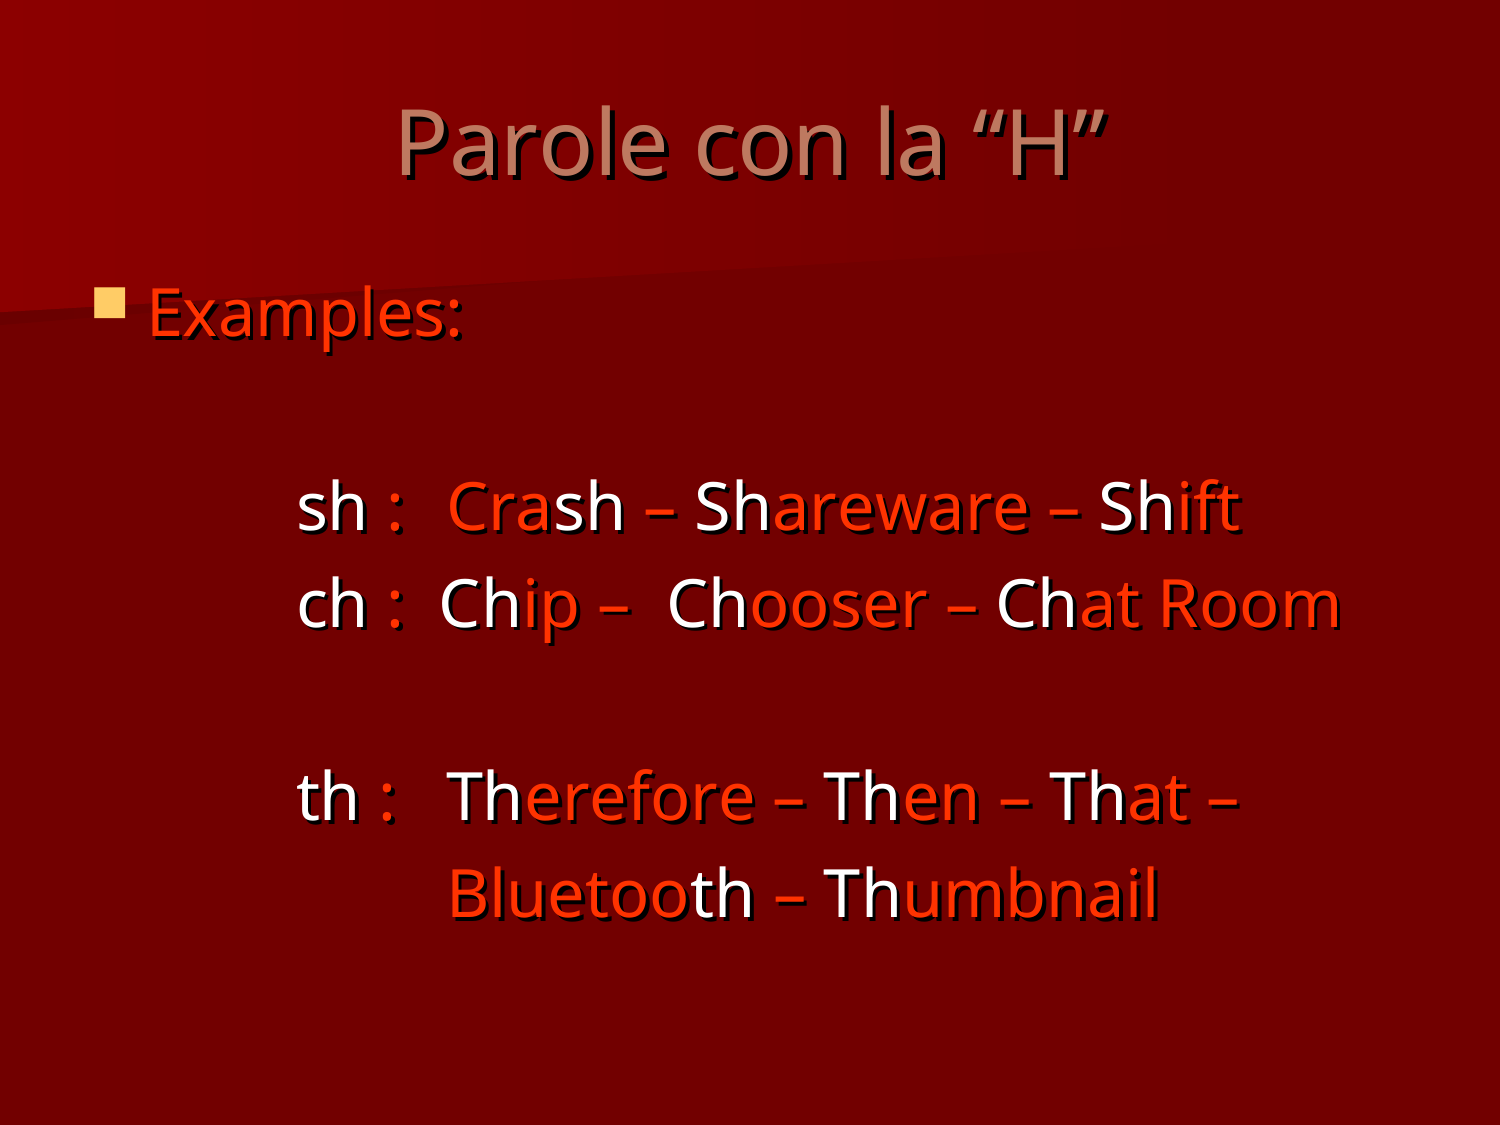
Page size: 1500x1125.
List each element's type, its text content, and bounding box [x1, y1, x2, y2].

title Parole con la “H” [75, 45, 1426, 233]
list Examples: sh : Crash – Shareware – Shift ch : Chip – Chooser – Chat Room th : Therefore – Then – That – Bluetooth – Thumbnail [75, 262, 1426, 1000]
